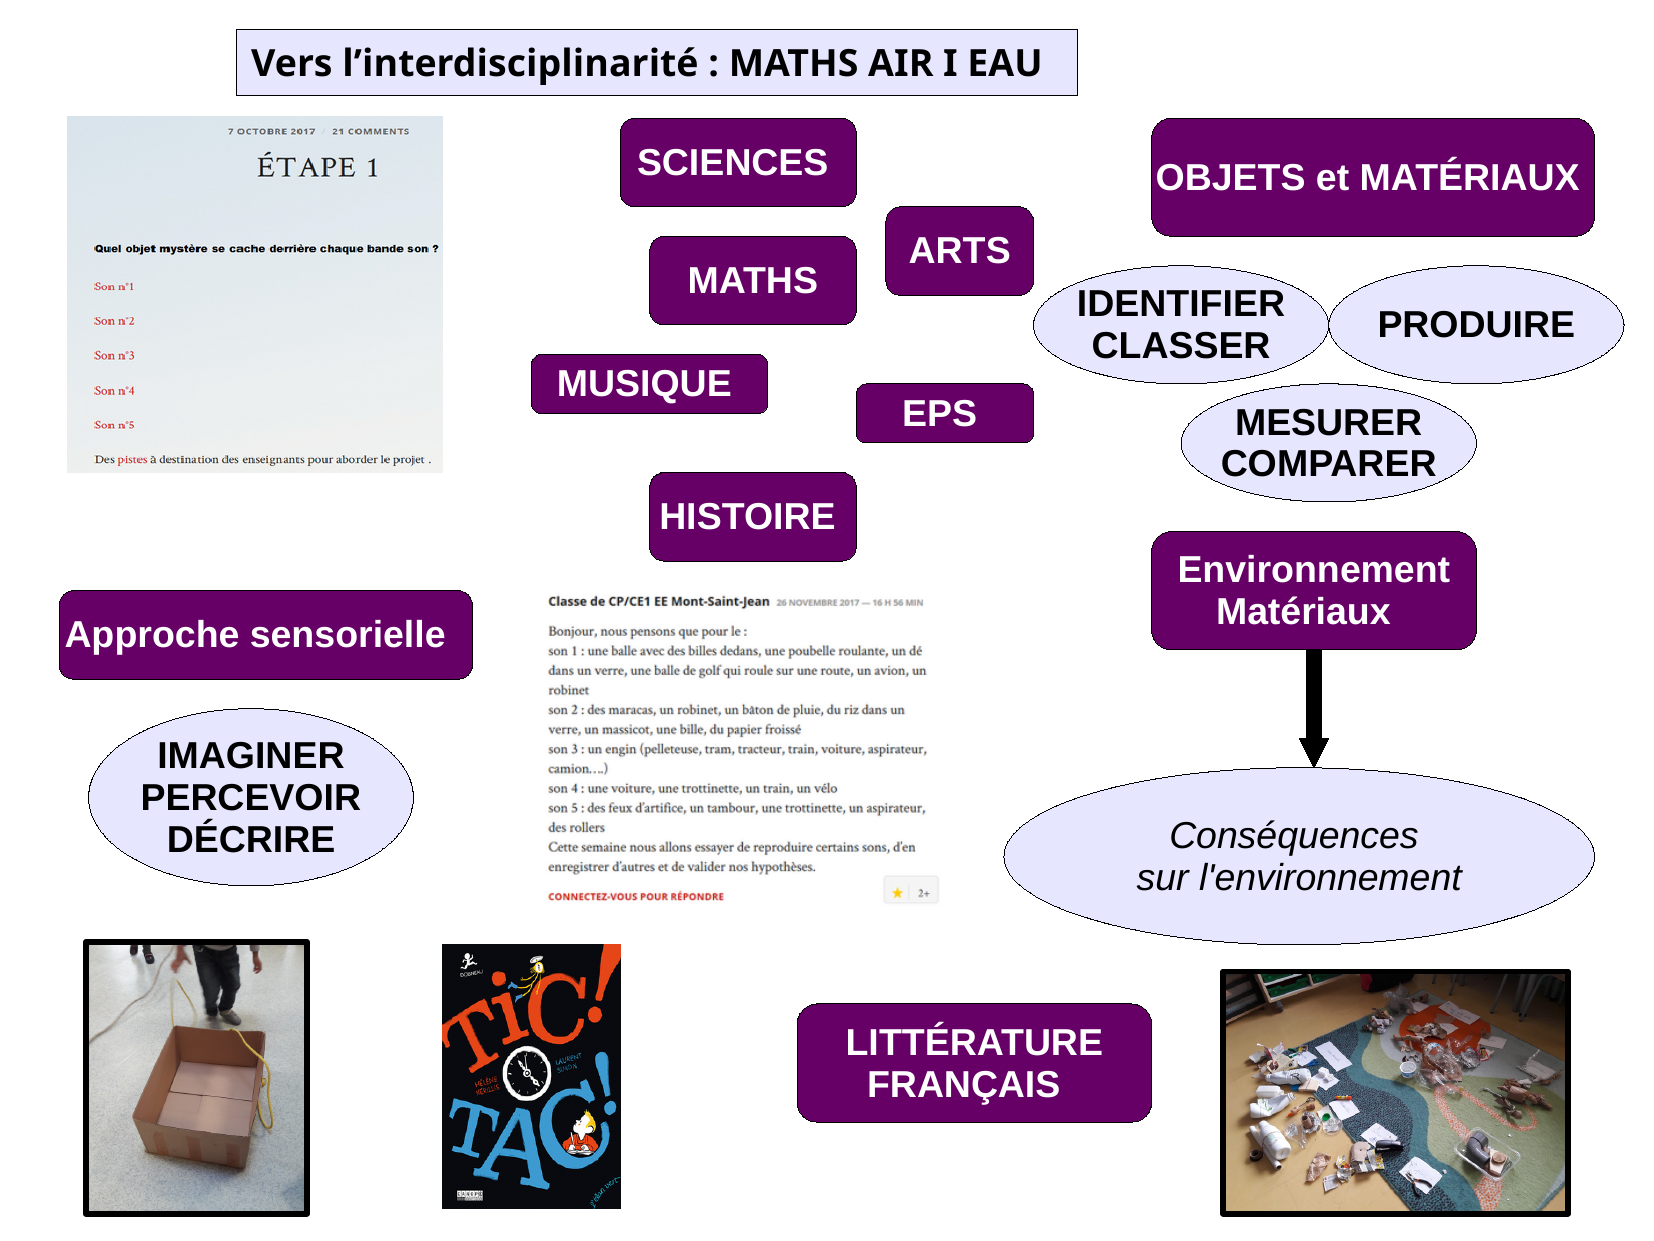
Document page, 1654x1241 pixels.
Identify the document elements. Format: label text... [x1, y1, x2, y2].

text_box EPS [856, 383, 1034, 443]
text_box Approche sensorielle [59, 590, 473, 680]
text_box SCIENCES [620, 118, 857, 207]
picture [67, 116, 443, 473]
text_box LITTÉRATURE FRANÇAIS [797, 1003, 1152, 1123]
text_box IDENTIFIER CLASSER [1033, 265, 1329, 384]
picture [442, 944, 621, 1209]
text_box IMAGINER PERCEVOIR DÉCRIRE [88, 708, 414, 886]
text_box HISTOIRE [649, 472, 857, 562]
text_box Environnement Matériaux [1151, 531, 1477, 650]
text_box [1299, 649, 1329, 768]
text_box Vers l’interdisciplinarité : MATHS AIR I EAU [236, 29, 1059, 89]
picture [1226, 974, 1565, 1211]
text_box MUSIQUE [531, 354, 768, 414]
text_box OBJETS et MATÉRIAUX [1151, 118, 1595, 237]
picture [539, 590, 945, 916]
text_box ARTS [885, 206, 1034, 296]
picture [88, 944, 305, 1211]
text_box MESURER COMPARER [1181, 383, 1477, 502]
text_box Conséquences sur l'environnement [1003, 767, 1595, 945]
text_box MATHS [649, 236, 857, 325]
text_box PRODUIRE [1328, 265, 1625, 384]
